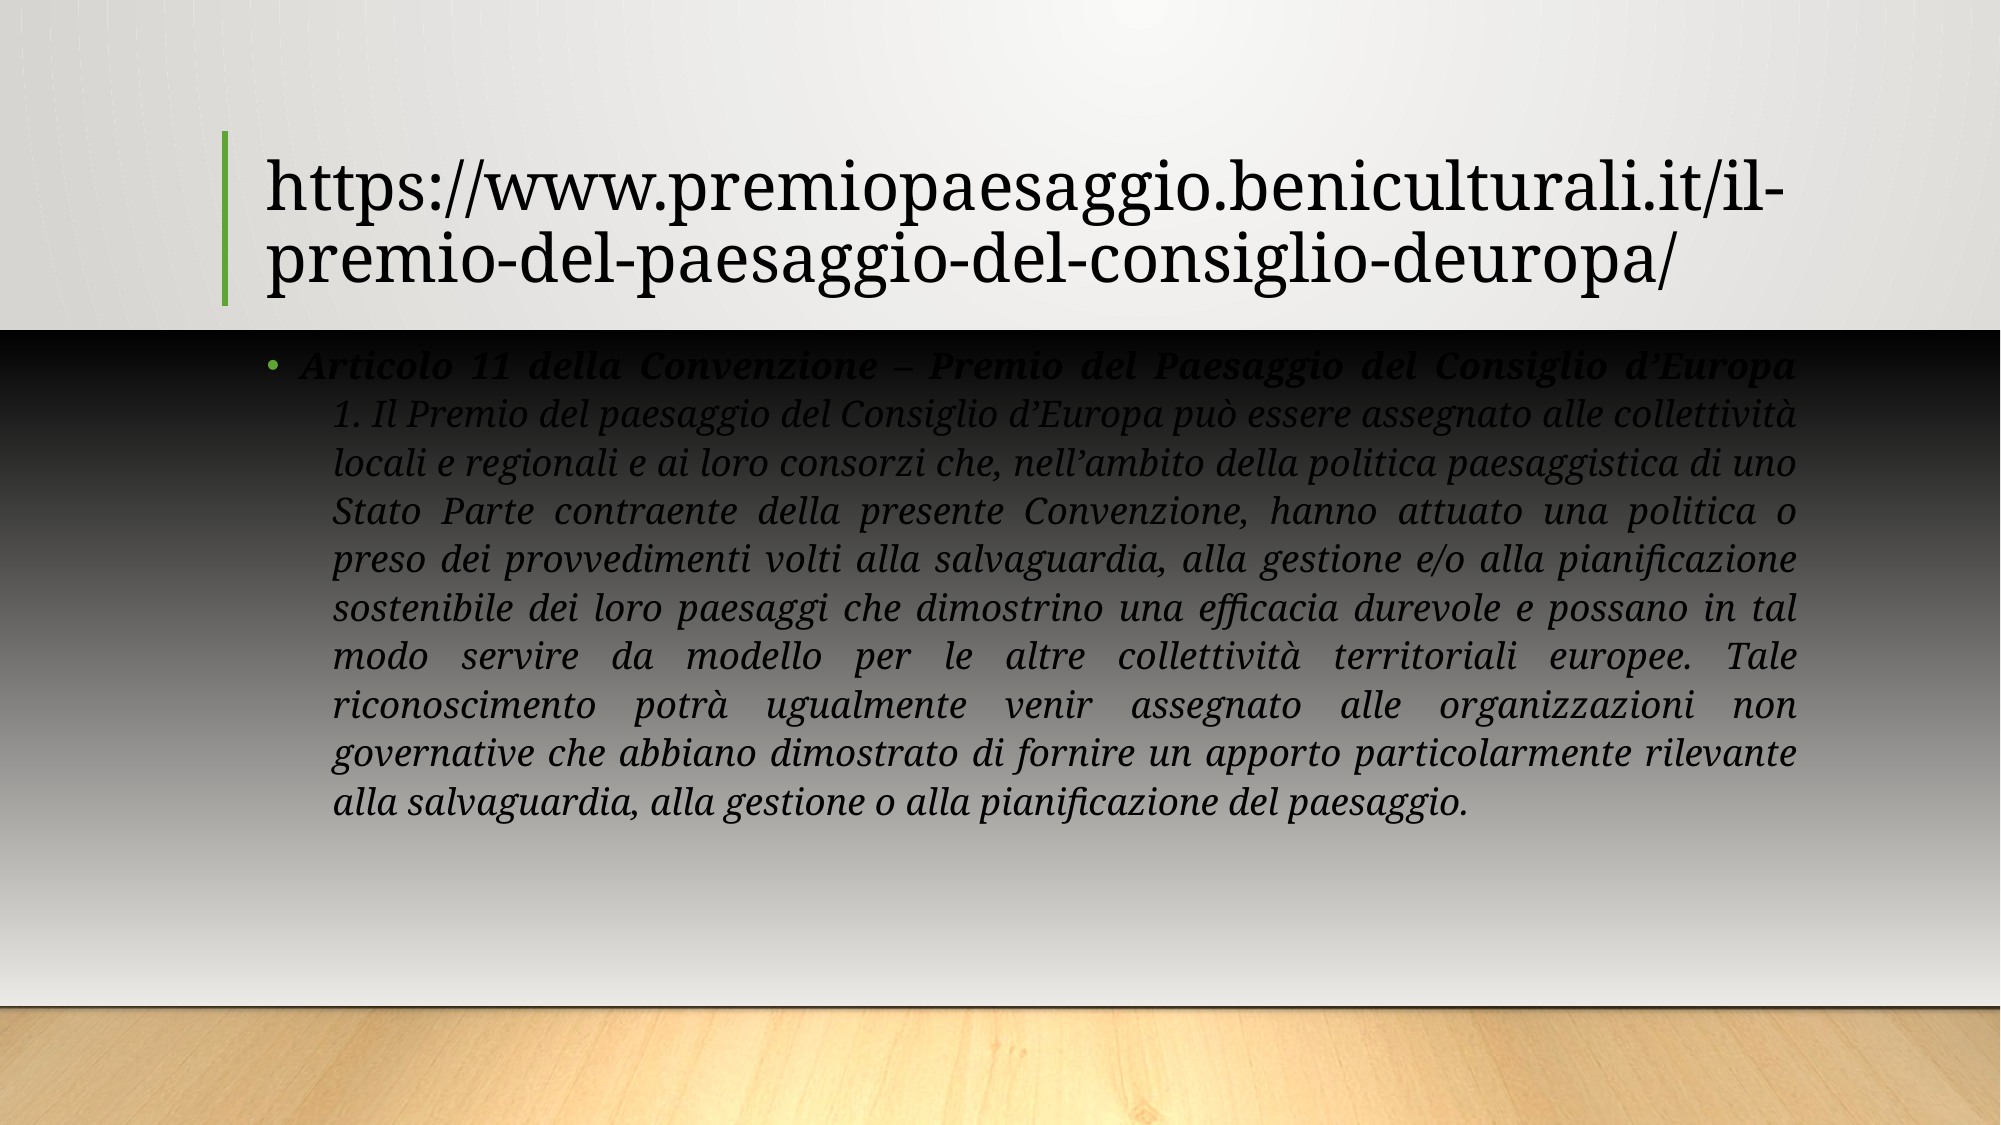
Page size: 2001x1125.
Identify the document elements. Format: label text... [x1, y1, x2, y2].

list Articolo 11 della Convenzione – Premio del Paesaggio del Consiglio d’Europa 1. Il Premio del paesaggio del Consiglio d’Europa può essere assegnato alle collettività locali e regionali e ai loro consorzi che, nell’ambito della politica paesaggistica di uno Stato Parte contraente della presente Convenzione, hanno attuato una politica o preso dei provvedimenti volti alla salvaguardia, alla gestione e/o alla pianificazione sostenibile dei loro paesaggi che dimostrino una efficacia durevole e possano in tal modo servire da modello per le altre collettività territoriali europee. Tale riconoscimento potrà ugualmente venir assegnato alle organizzazioni non governative che abbiano dimostrato di fornire un apporto particolarmente rilevante alla salvaguardia, alla gestione o alla pianificazione del paesaggio. [251, 330, 1814, 897]
title https://www.premiopaesaggio.beniculturali.it/il-premio-del-paesaggio-del-consiglio-deuropa/ [251, 131, 1814, 305]
